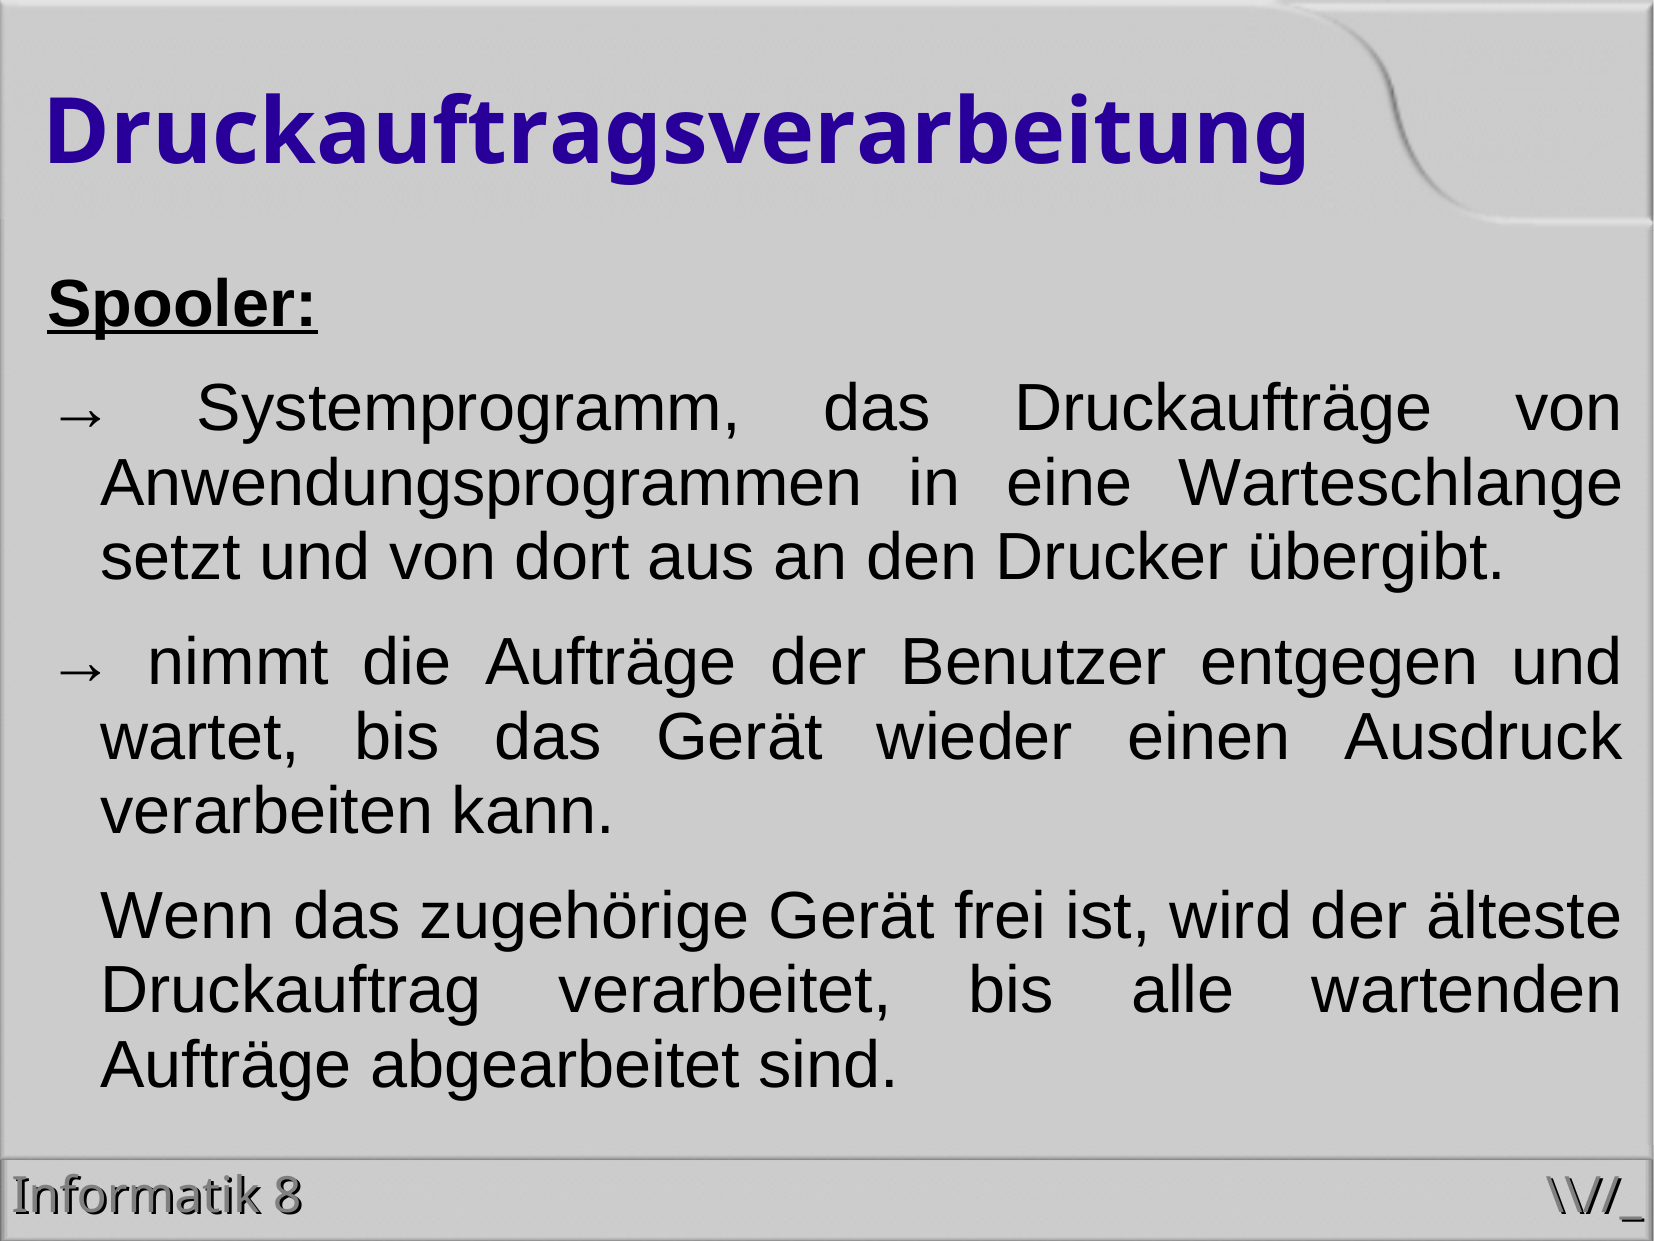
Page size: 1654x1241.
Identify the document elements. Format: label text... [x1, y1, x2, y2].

list Spooler: → Systemprogramm, das Druckaufträge von Anwendungsprogrammen in eine Warteschlange setzt und von dort aus an den Drucker übergibt. → nimmt die Aufträge der Benutzer entgegen und wartet, bis das Gerät wieder einen Ausdruck verarbeiten kann. Wenn das zugehörige Gerät frei ist, wird der älteste Druckauftrag verarbeitet, bis alle wartenden Aufträge abgearbeitet sind. [29, 265, 1625, 1127]
picture [0, 0, 1654, 1241]
title Druckauftragsverarbeitung [36, 16, 1319, 242]
